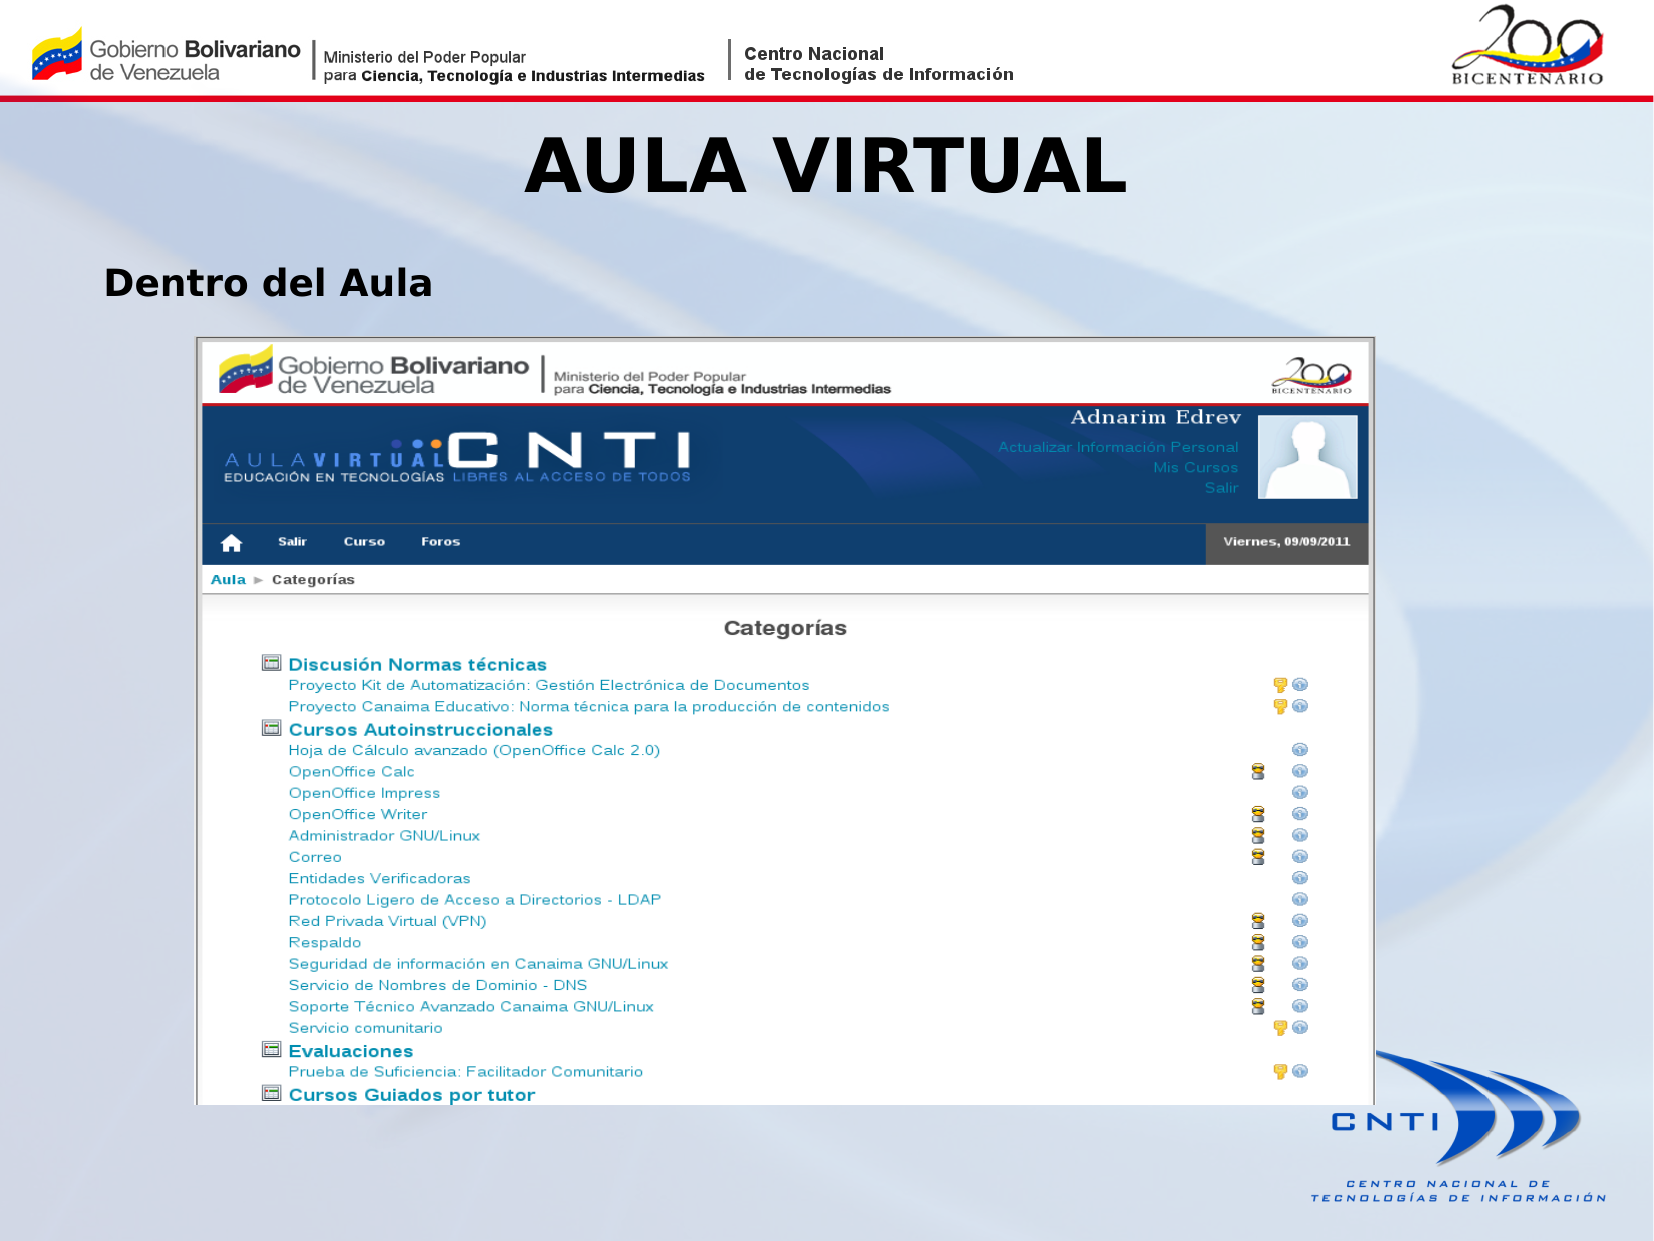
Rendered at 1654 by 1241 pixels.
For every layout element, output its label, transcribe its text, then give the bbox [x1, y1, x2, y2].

picture [0, 231, 1654, 1241]
text_box Dentro del Aula [88, 253, 916, 331]
picture [0, 0, 1654, 102]
title AULA VIRTUAL [0, 102, 1654, 231]
